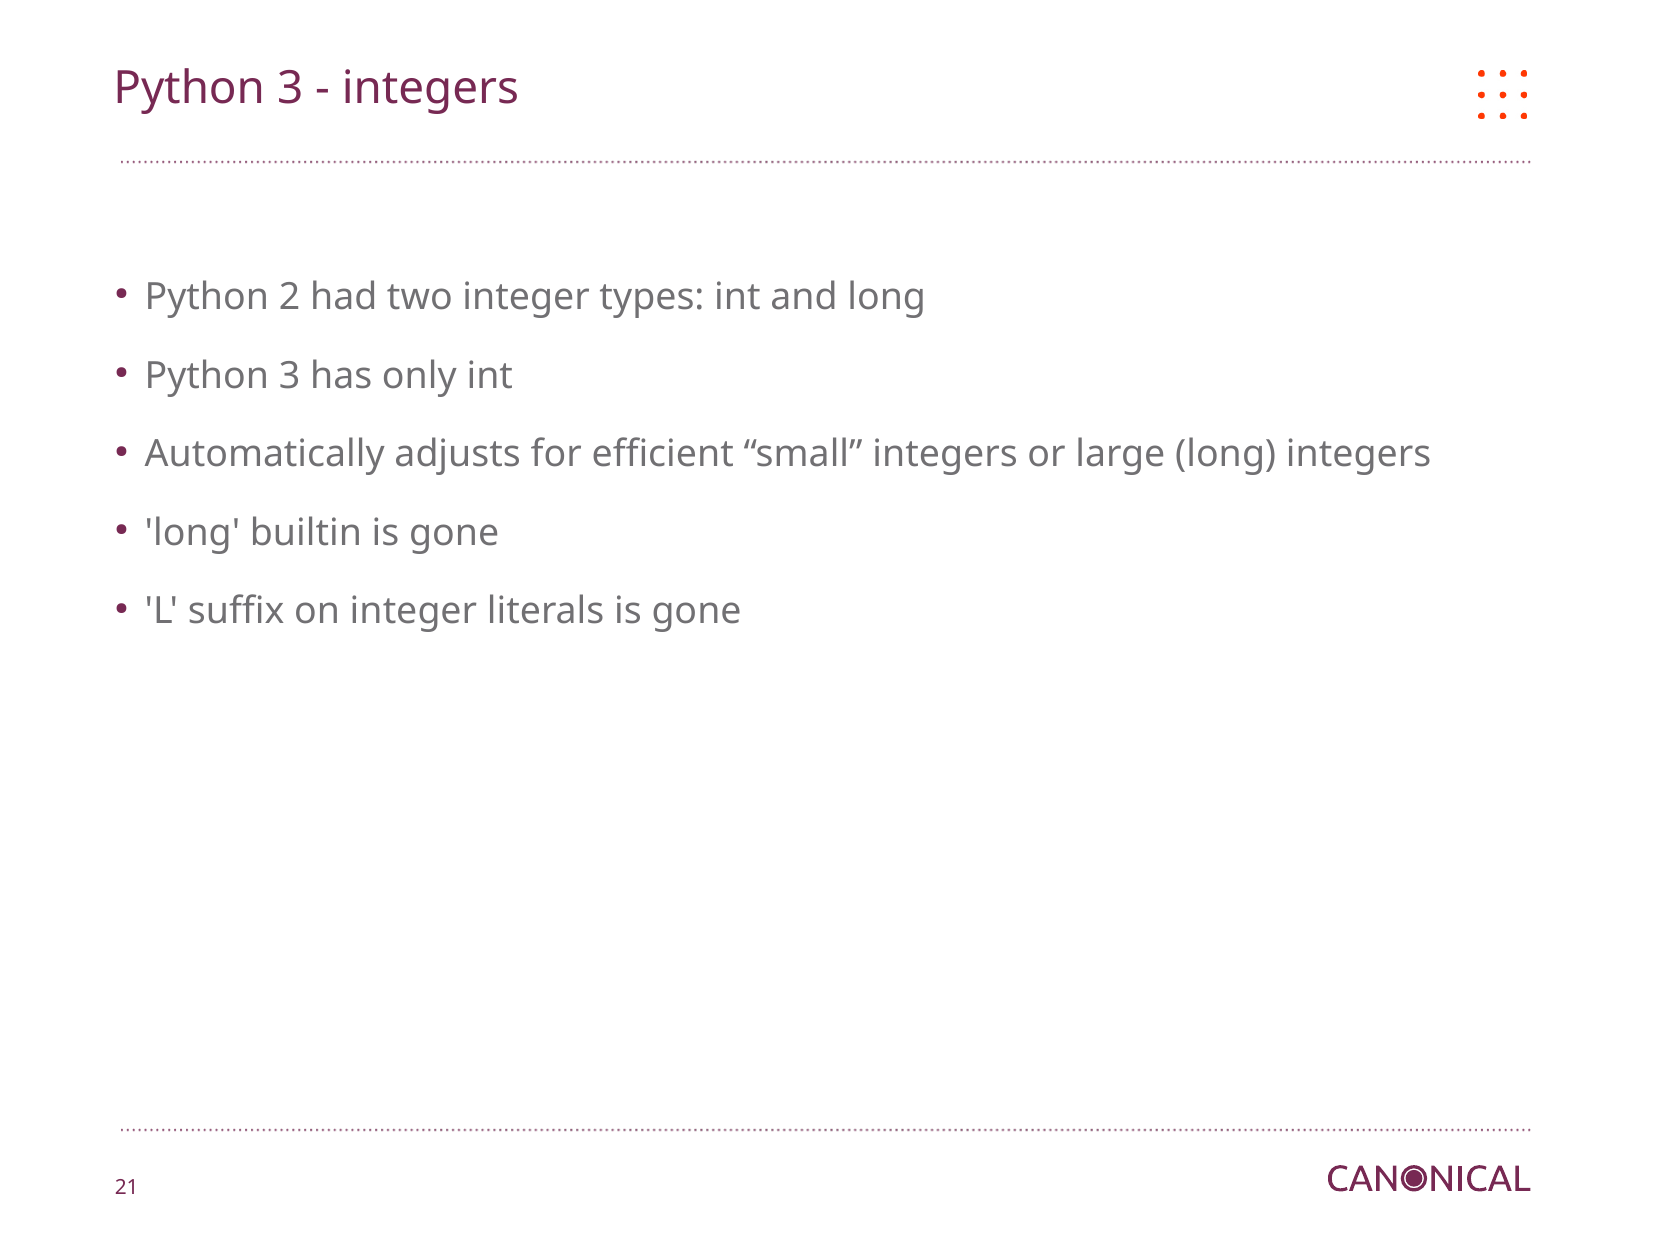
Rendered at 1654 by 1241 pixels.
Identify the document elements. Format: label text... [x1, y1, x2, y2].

list Python 2 had two integer types: int and long Python 3 has only int Automatically adjusts for efficient “small” integers or large (long) integers 'long' builtin is gone 'L' suffix on integer literals is gone [115, 256, 1540, 977]
picture [111, 159, 1533, 166]
title Python 3 - integers [113, 64, 1382, 107]
picture [111, 1127, 1533, 1134]
picture [1478, 70, 1527, 119]
